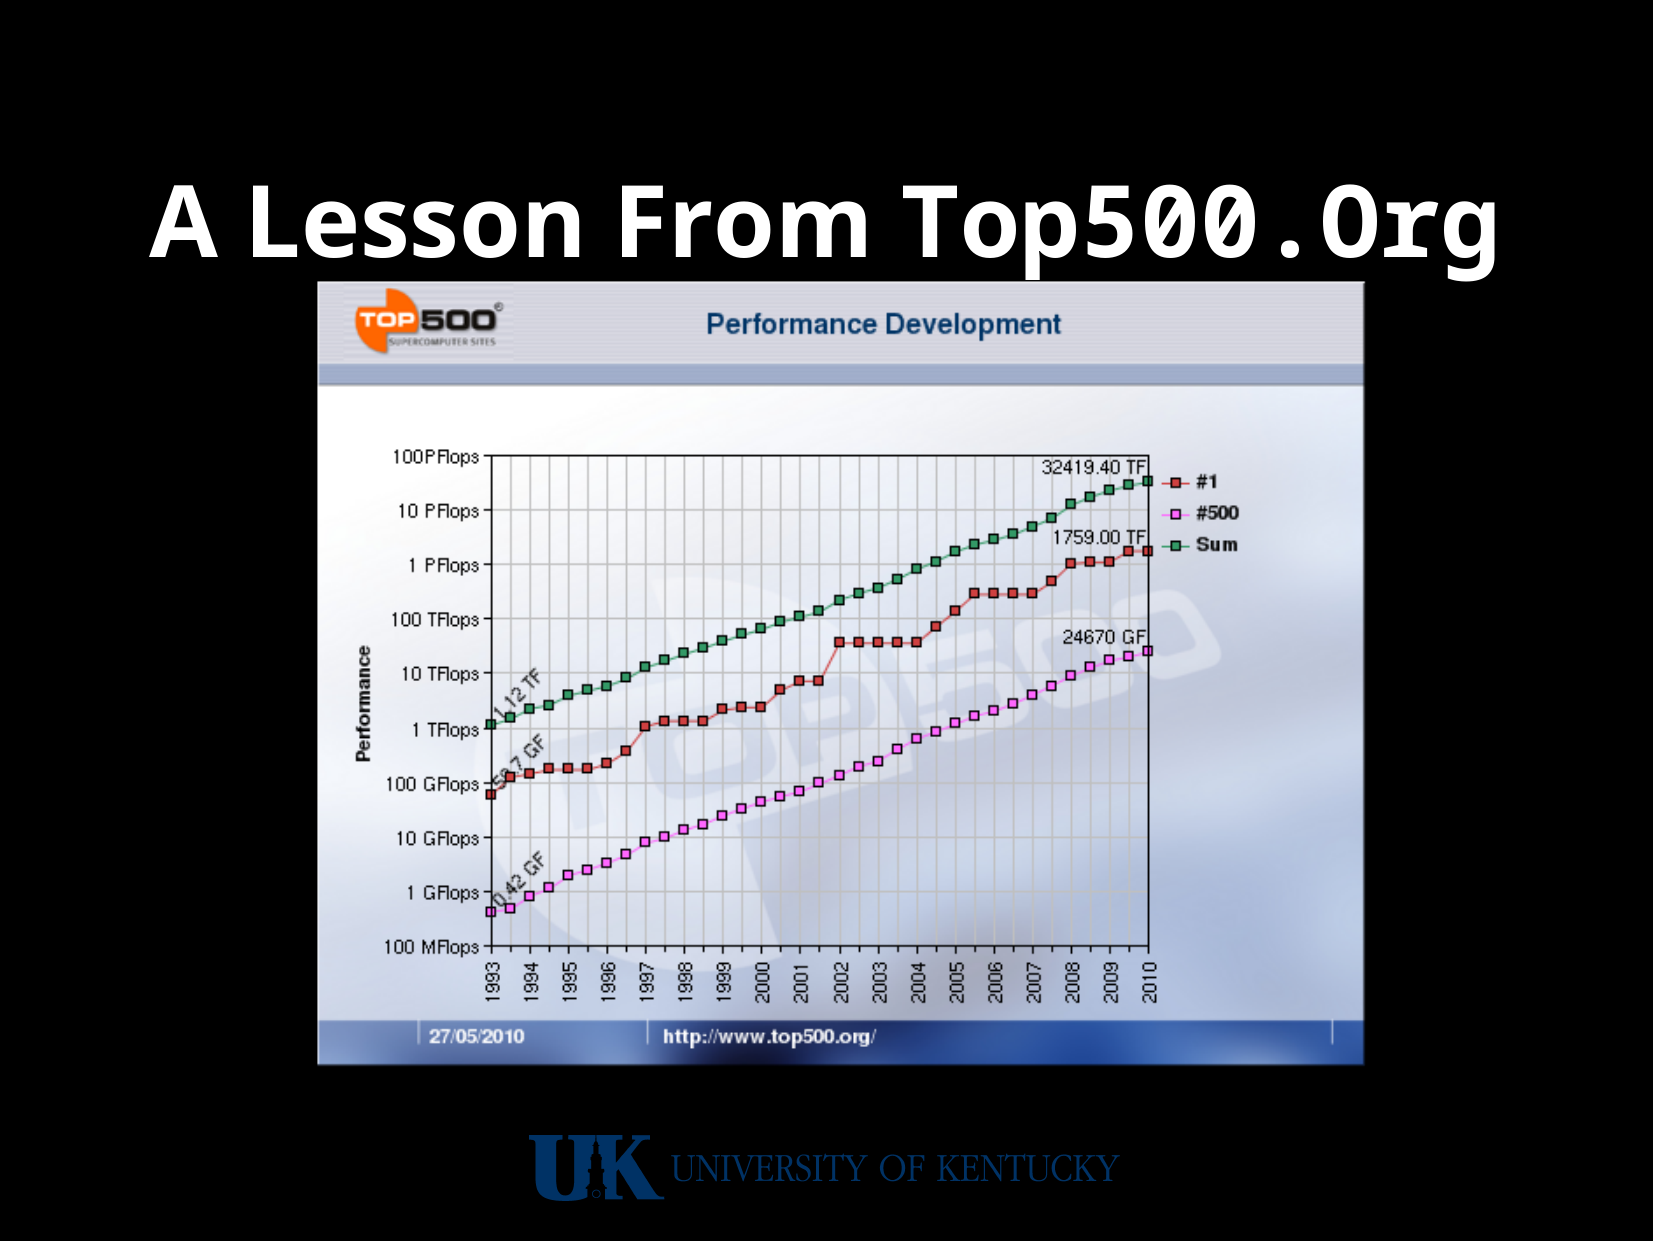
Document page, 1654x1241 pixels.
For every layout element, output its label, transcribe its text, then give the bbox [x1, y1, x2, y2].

picture [529, 1135, 1120, 1201]
picture [316, 280, 1367, 1068]
subtitle [74, 262, 1575, 1163]
title A Lesson From Top500.Org [75, 31, 1576, 407]
